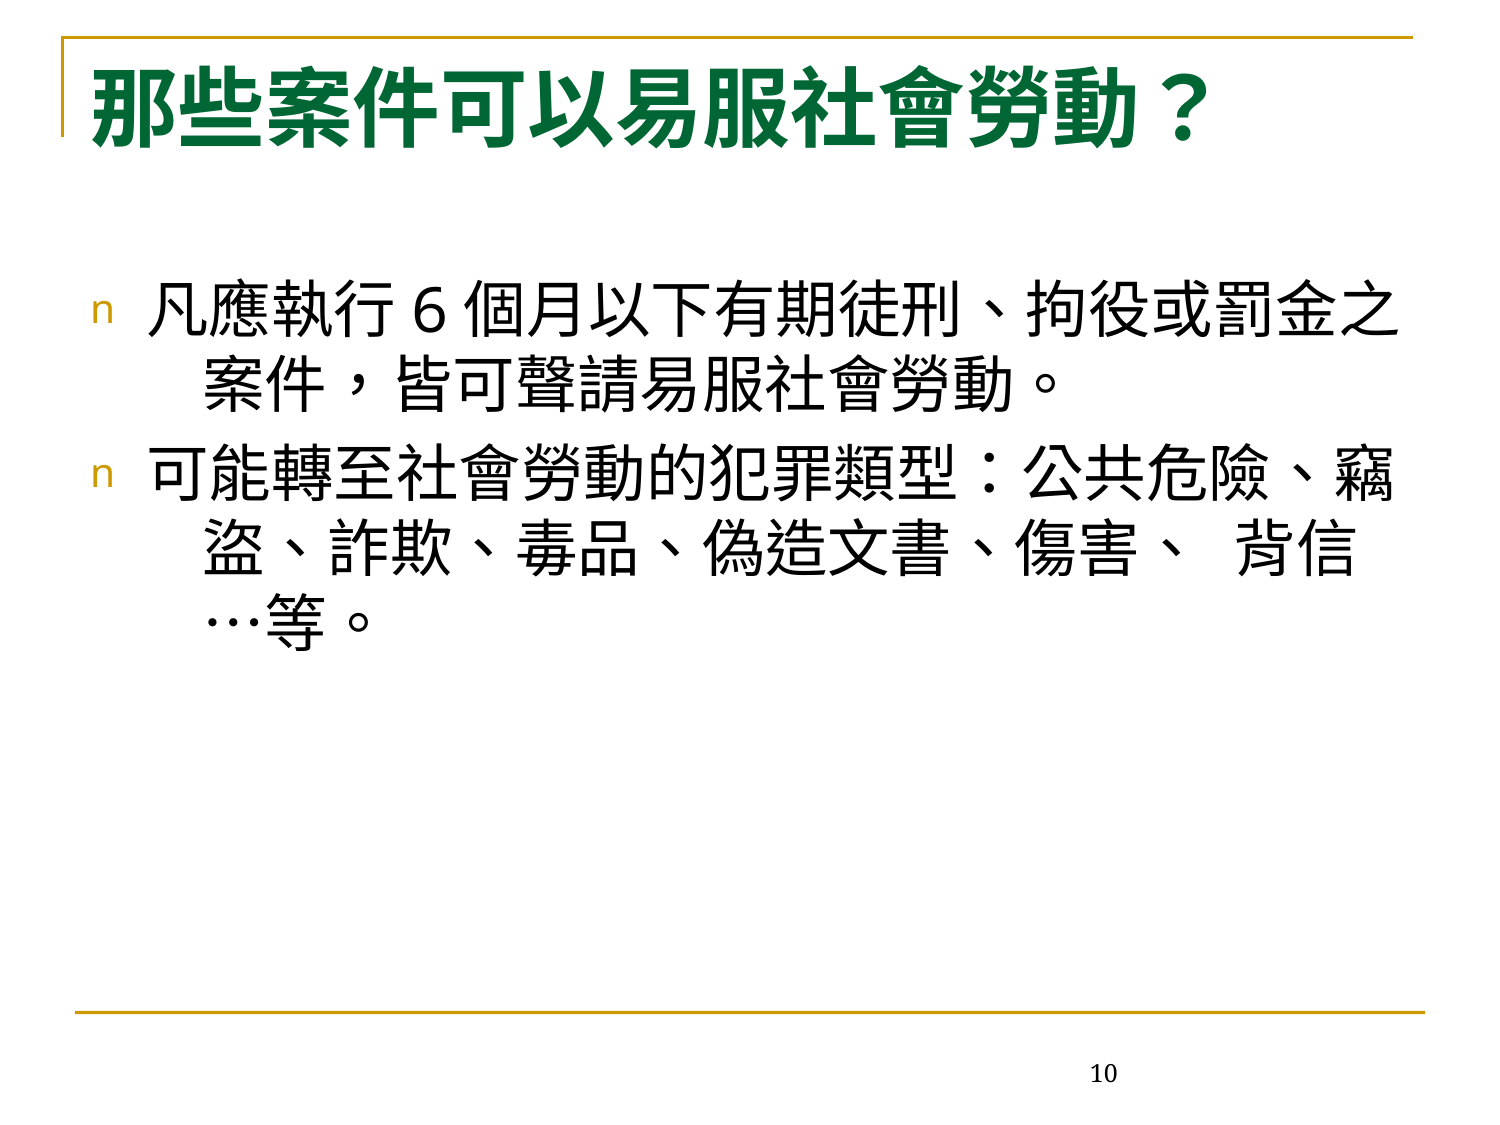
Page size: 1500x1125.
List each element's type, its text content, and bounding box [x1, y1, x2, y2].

title 那些案件可以易服社會勞動？ [75, 45, 1426, 233]
text_box [1074, 1024, 1426, 1100]
list 凡應執行6個月以下有期徒刑、拘役或罰金之案件，皆可聲請易服社會勞動。 可能轉至社會勞動的犯罪類型：公共危險、竊盜、詐欺、毒品、偽造文書、傷害、 背信…等。 [75, 262, 1426, 1006]
